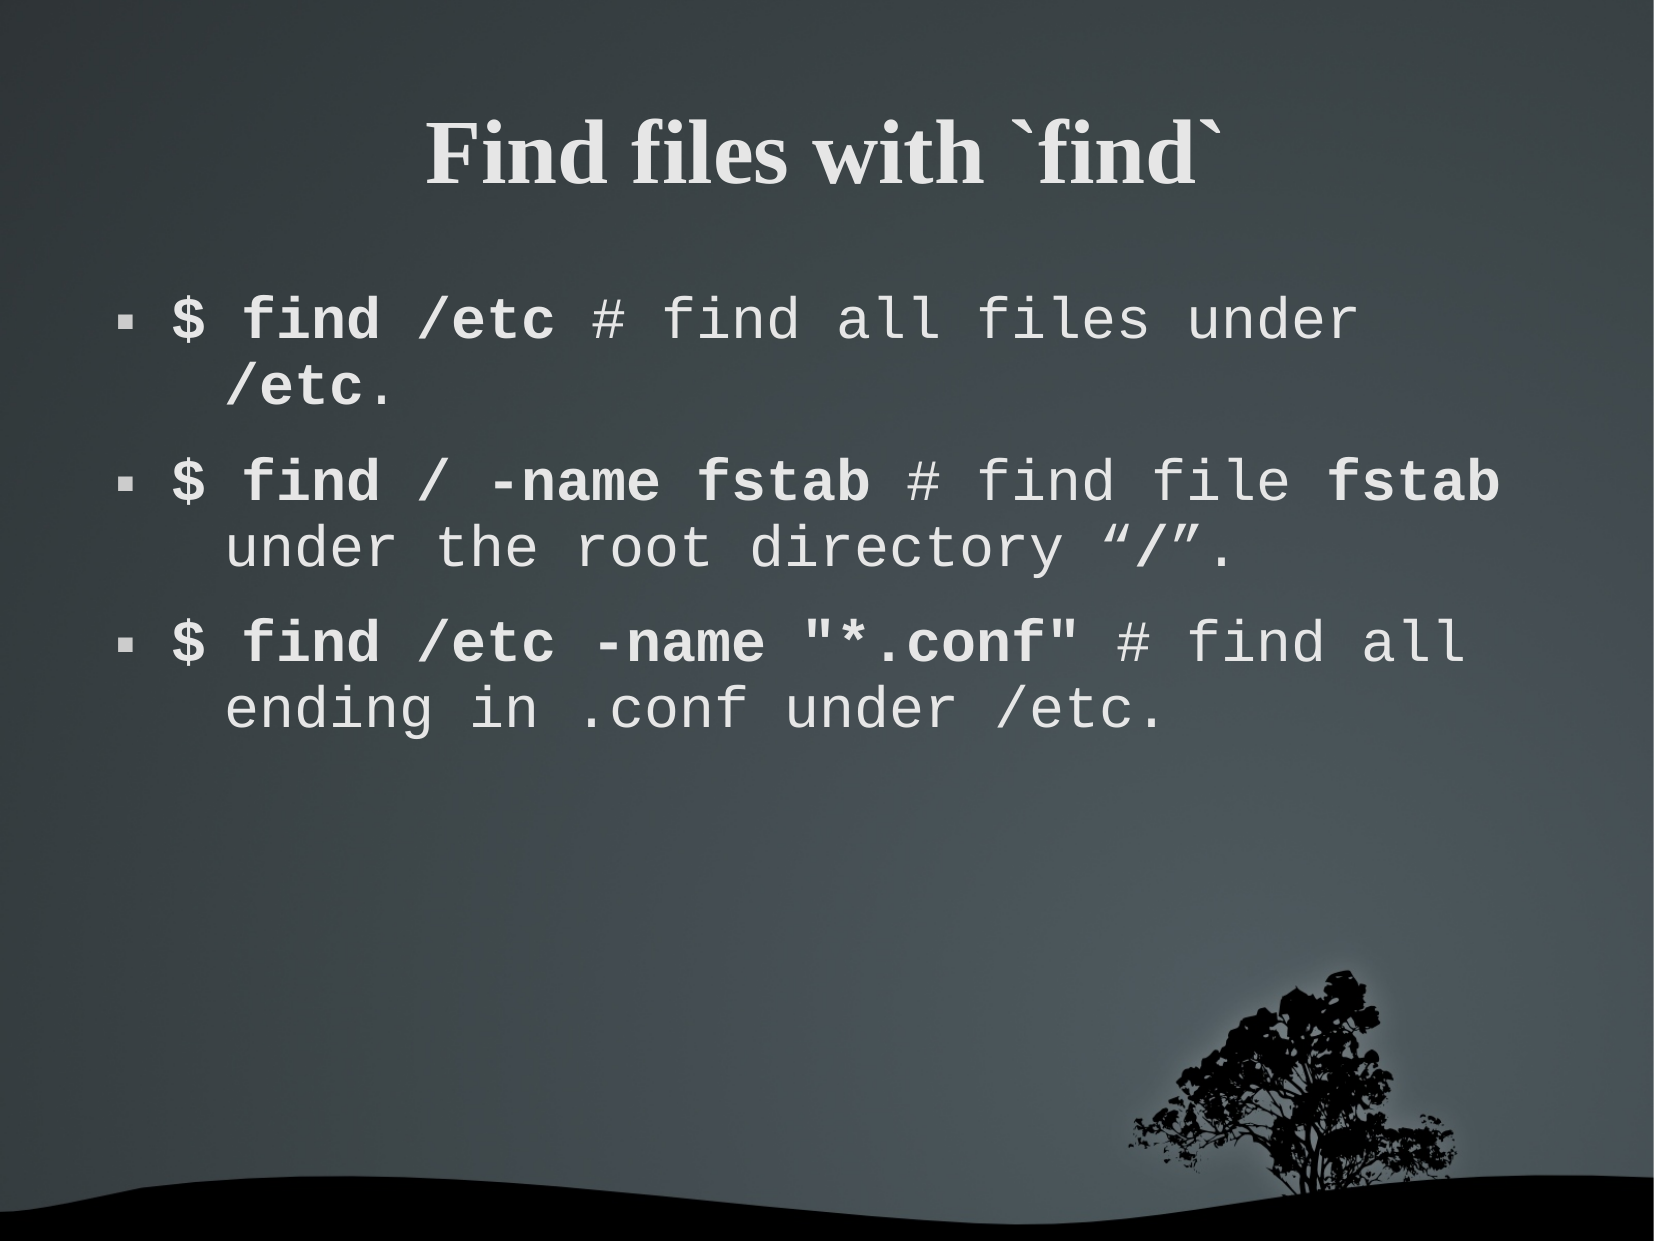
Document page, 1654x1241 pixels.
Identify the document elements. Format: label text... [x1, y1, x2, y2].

title Find files with `find` [82, 49, 1571, 257]
picture [0, 0, 1654, 1241]
list $ find /etc # find all files under /etc. $ find / -name fstab # find file fstab under the root directory “/”. $ find /etc -name "*.conf" # find all ending in .conf under /etc. [82, 290, 1571, 1109]
